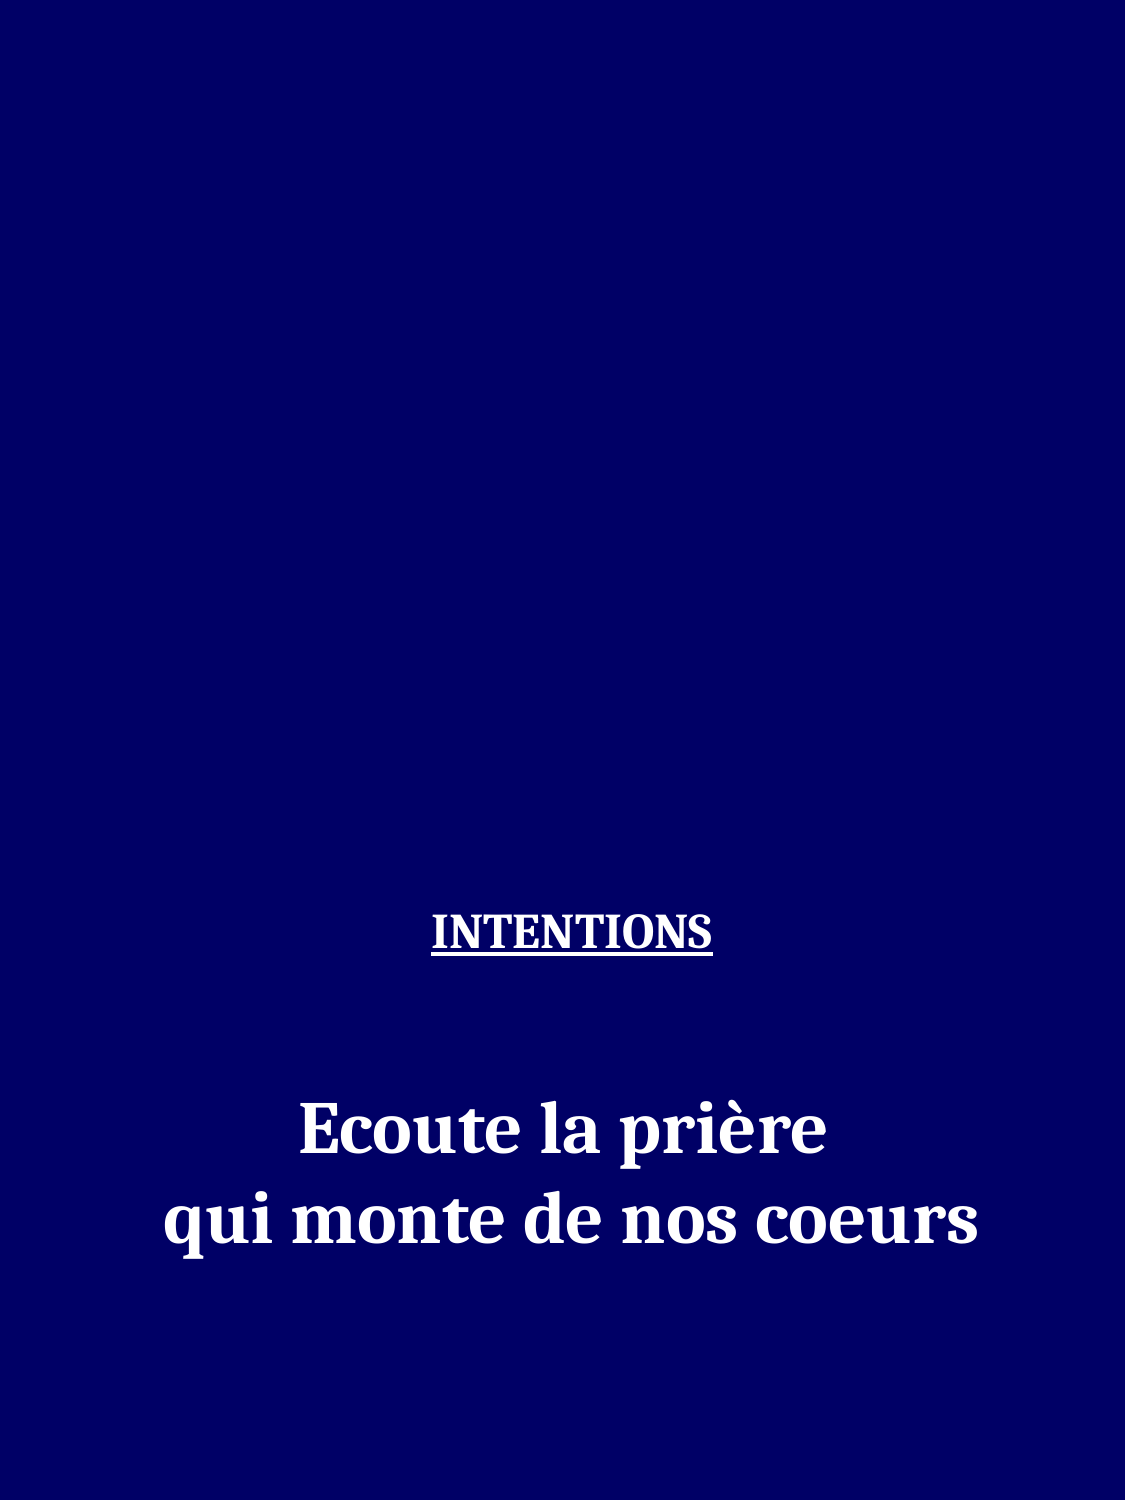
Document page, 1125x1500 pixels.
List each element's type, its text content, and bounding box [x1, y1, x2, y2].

text_box INTENTIONS Ecoute la prière qui monte de nos coeurs [54, 891, 1090, 1266]
